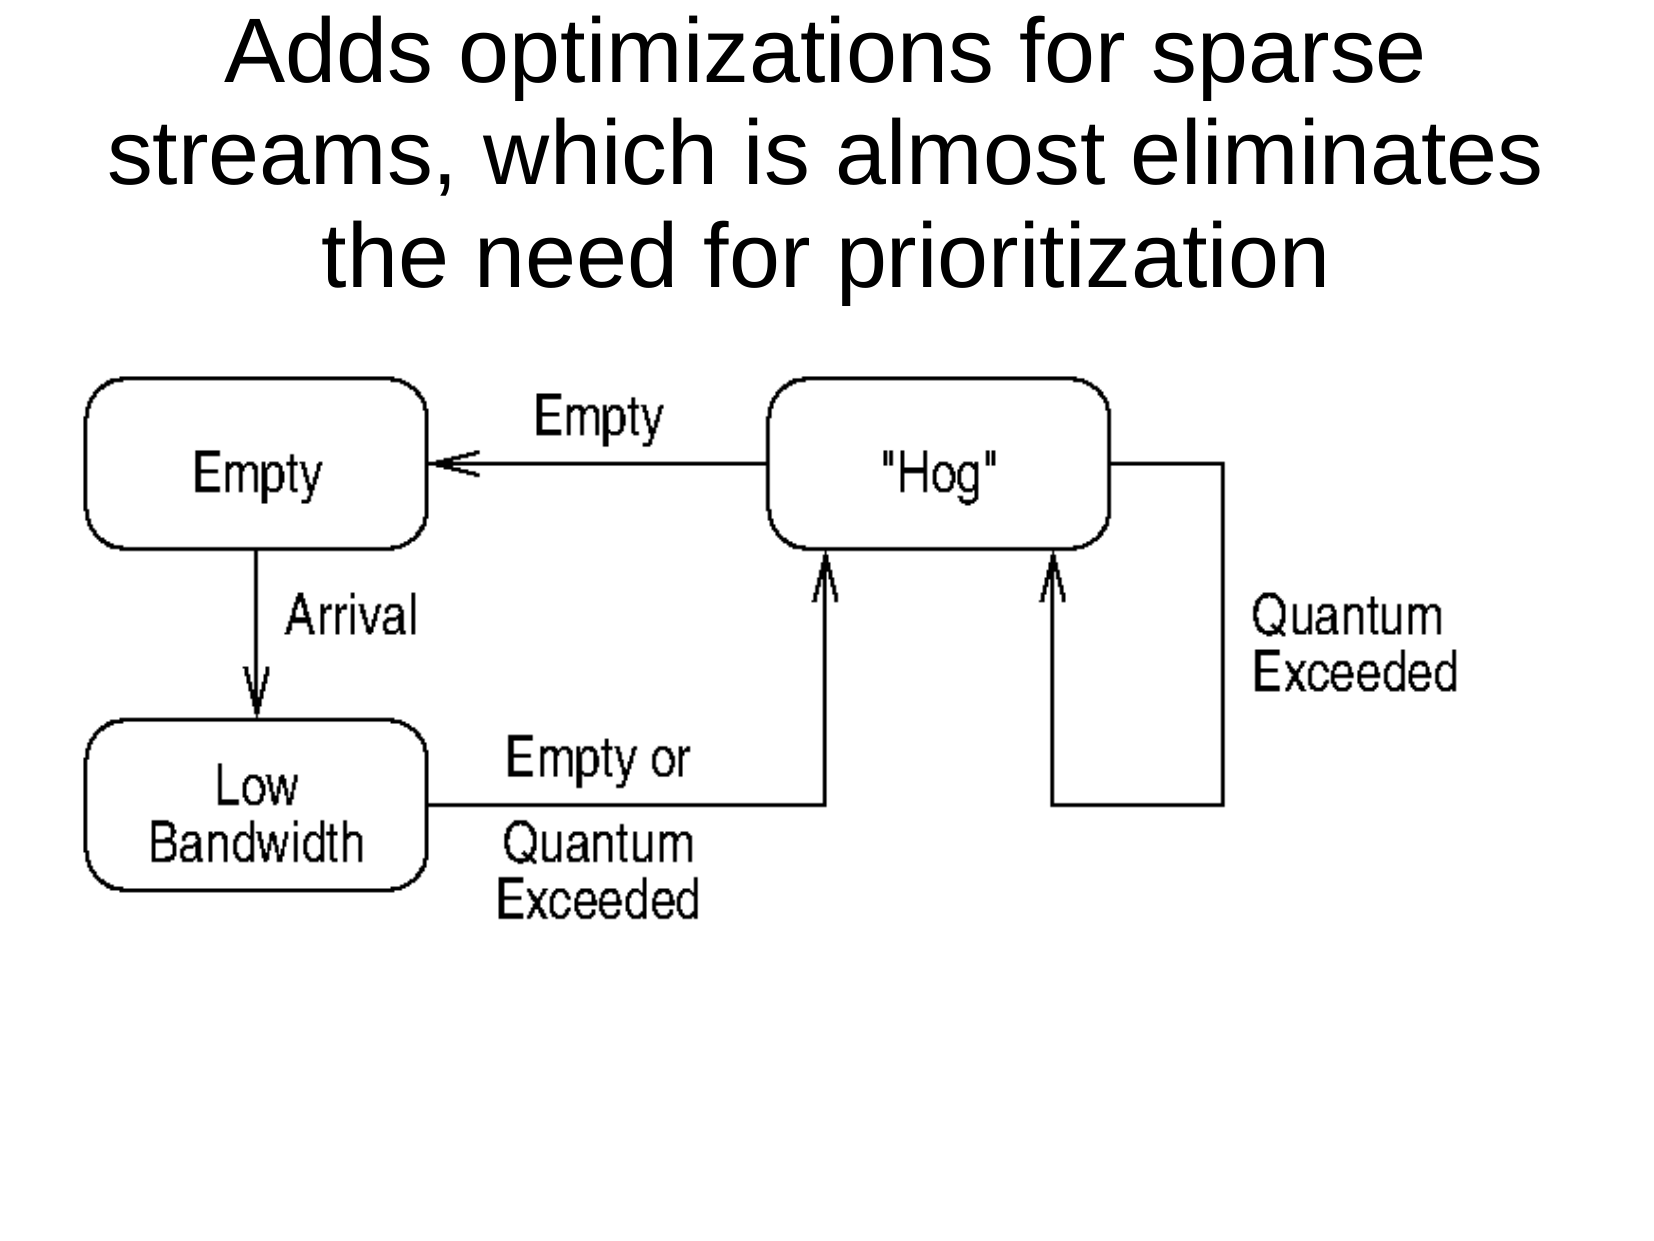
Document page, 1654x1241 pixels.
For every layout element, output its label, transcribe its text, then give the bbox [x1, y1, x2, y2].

title Adds optimizations for sparse streams, which is almost eliminates the need for prioritization [82, 0, 1571, 307]
picture [82, 375, 1538, 925]
